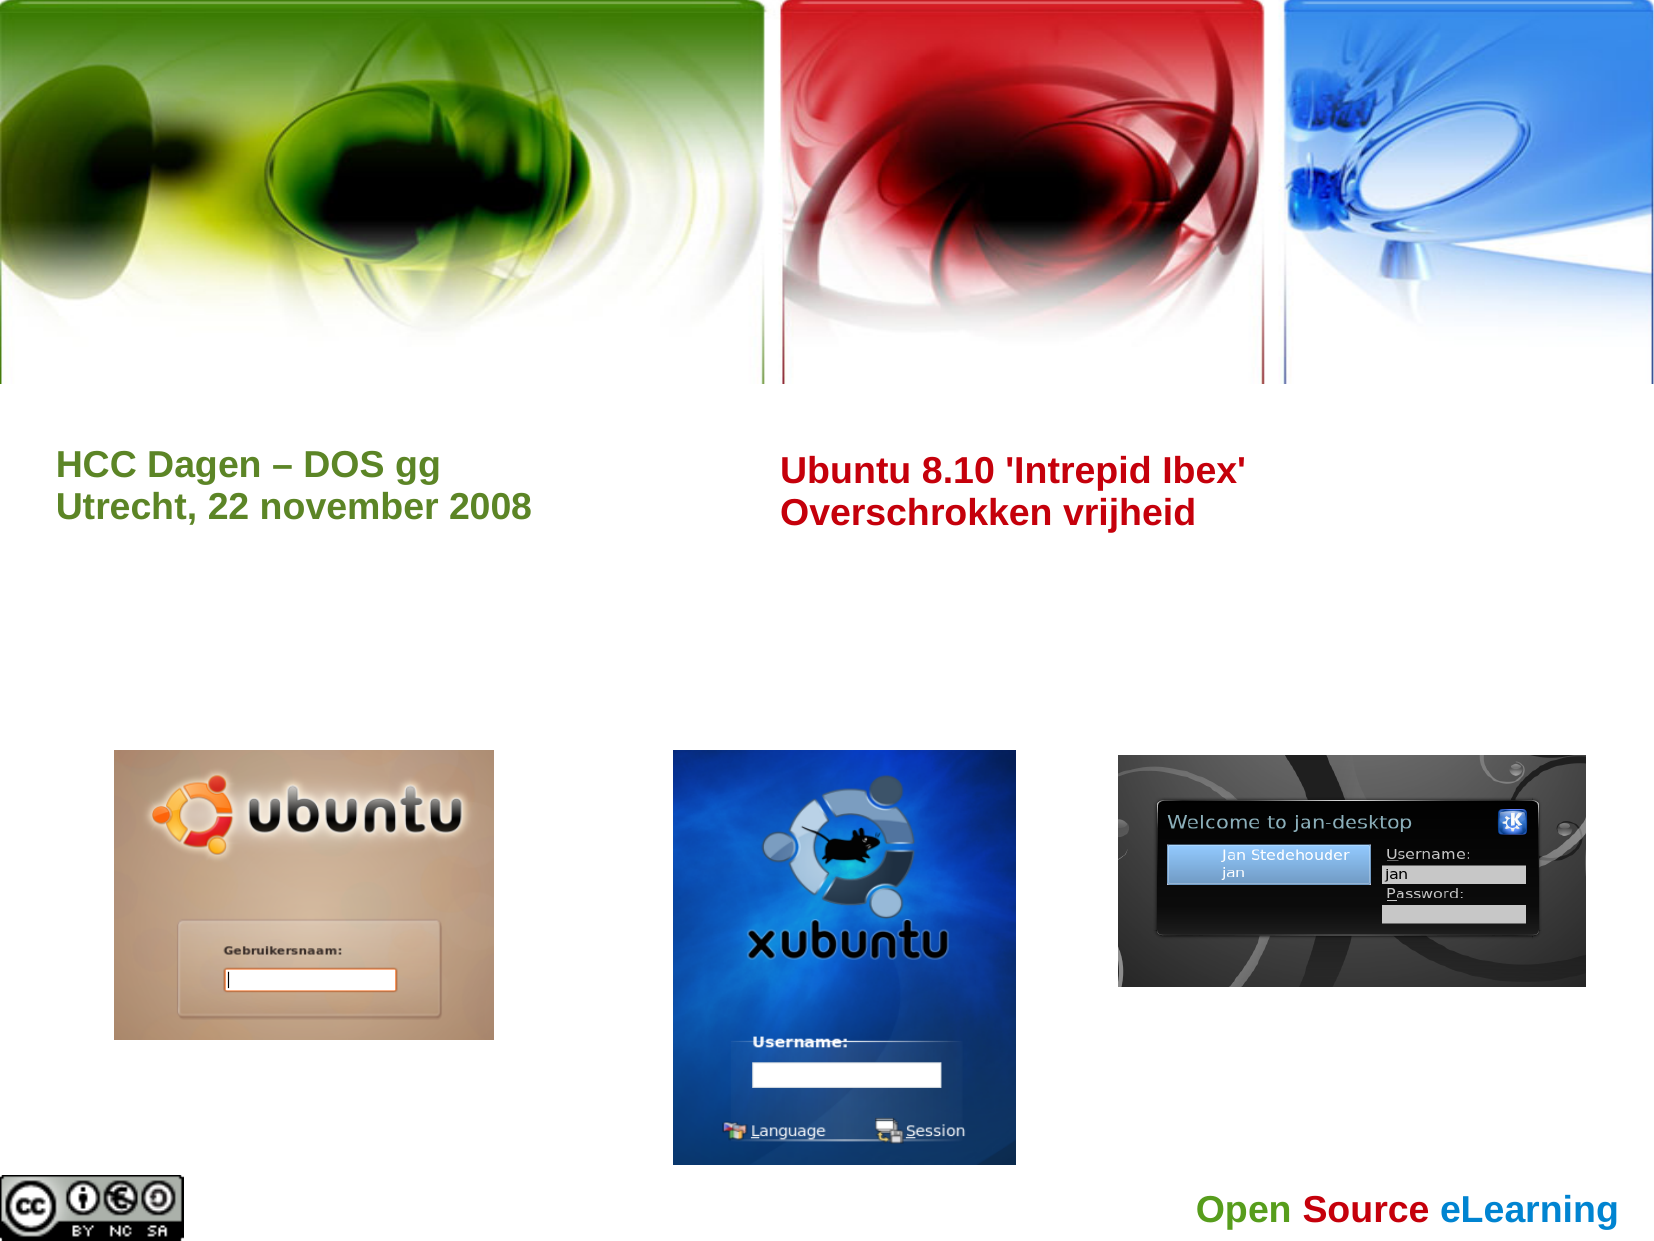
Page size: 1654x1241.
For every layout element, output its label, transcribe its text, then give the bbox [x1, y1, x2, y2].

text_box Open Source eLearning [1181, 1181, 1654, 1238]
picture [0, 0, 1654, 384]
picture [1118, 755, 1586, 987]
text_box Ubuntu 8.10 'Intrepid Ibex' Overschrokken vrijheid [765, 442, 1306, 542]
picture [0, 1175, 184, 1241]
picture [114, 750, 494, 1040]
picture [673, 750, 1016, 1165]
text_box HCC Dagen – DOS gg Utrecht, 22 november 2008 [41, 436, 694, 535]
